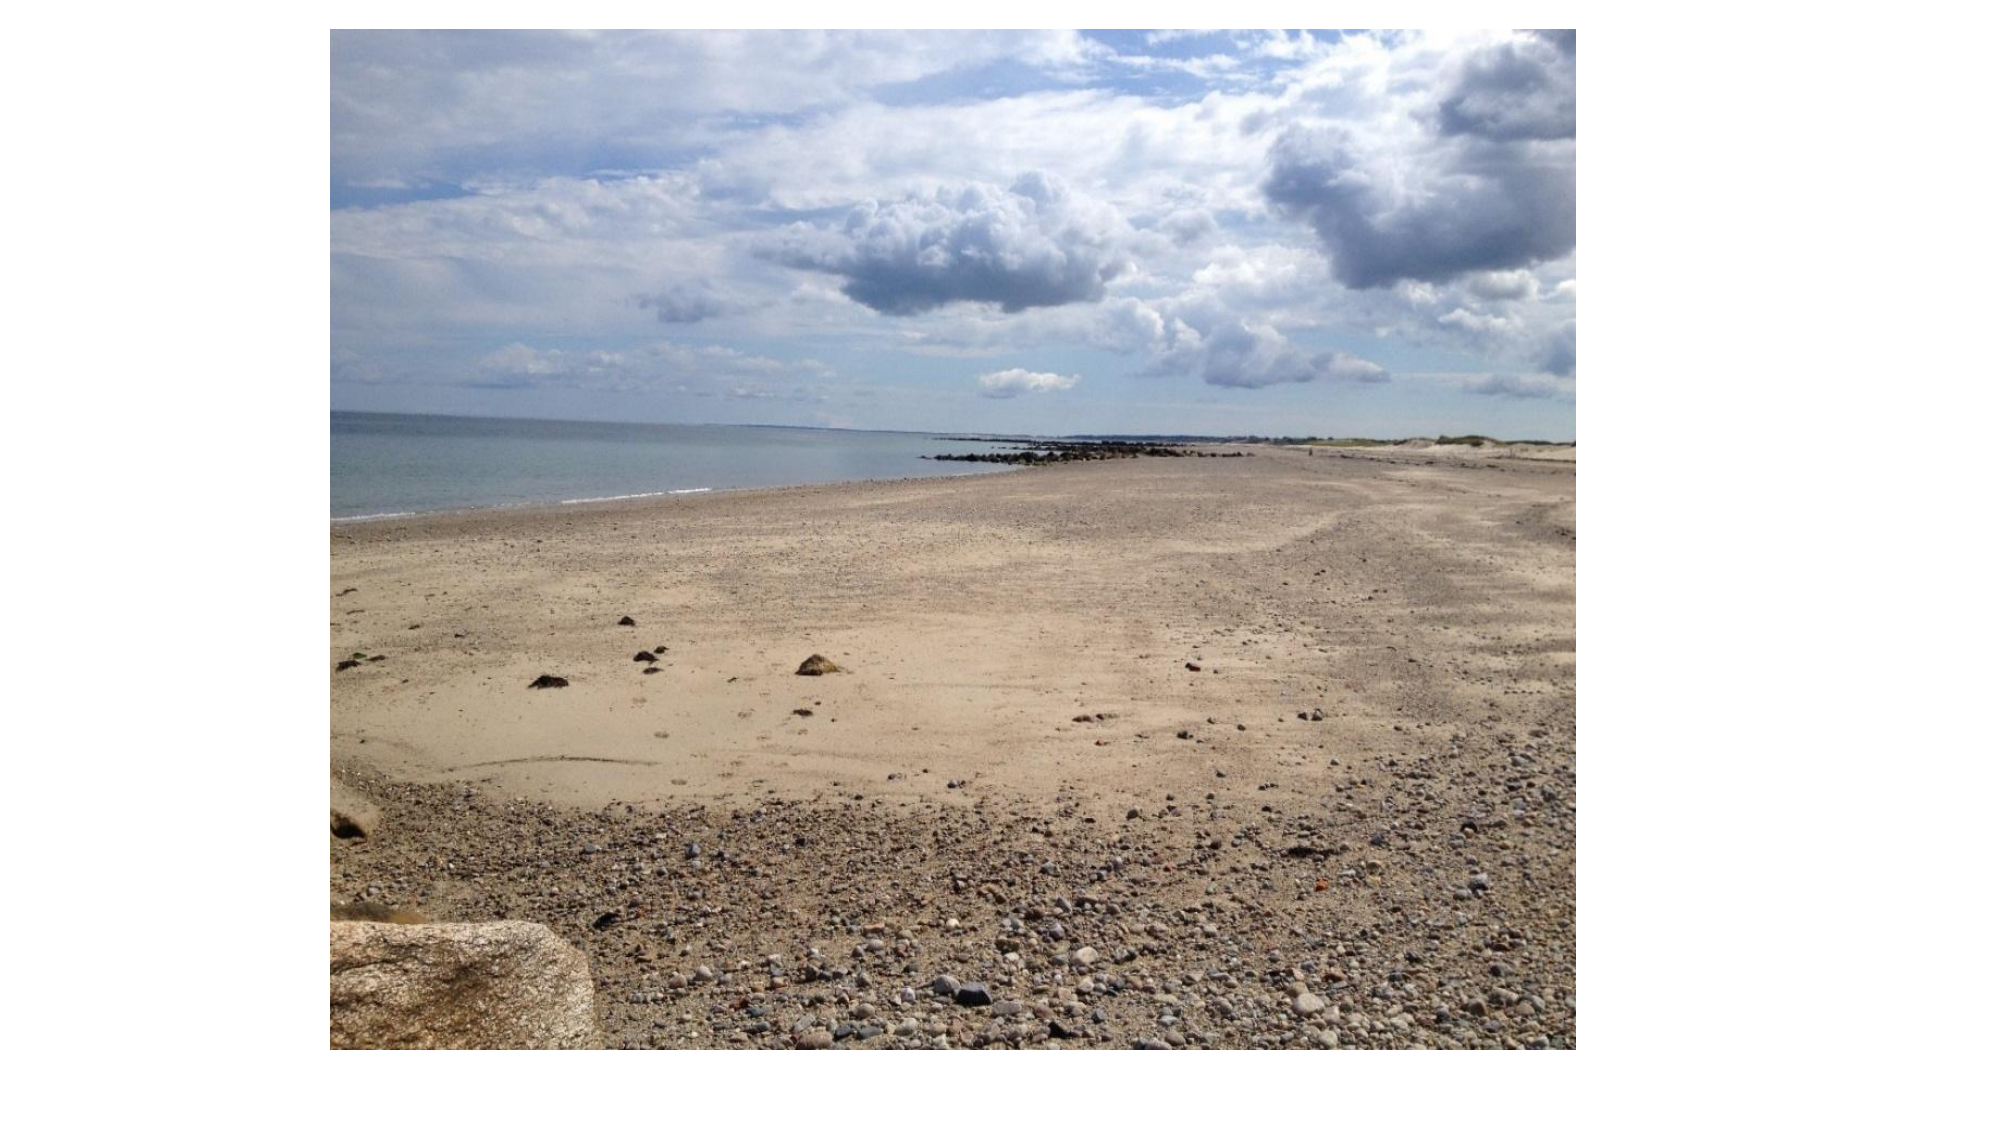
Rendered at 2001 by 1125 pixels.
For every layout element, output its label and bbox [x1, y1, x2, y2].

picture [330, 29, 1576, 1051]
